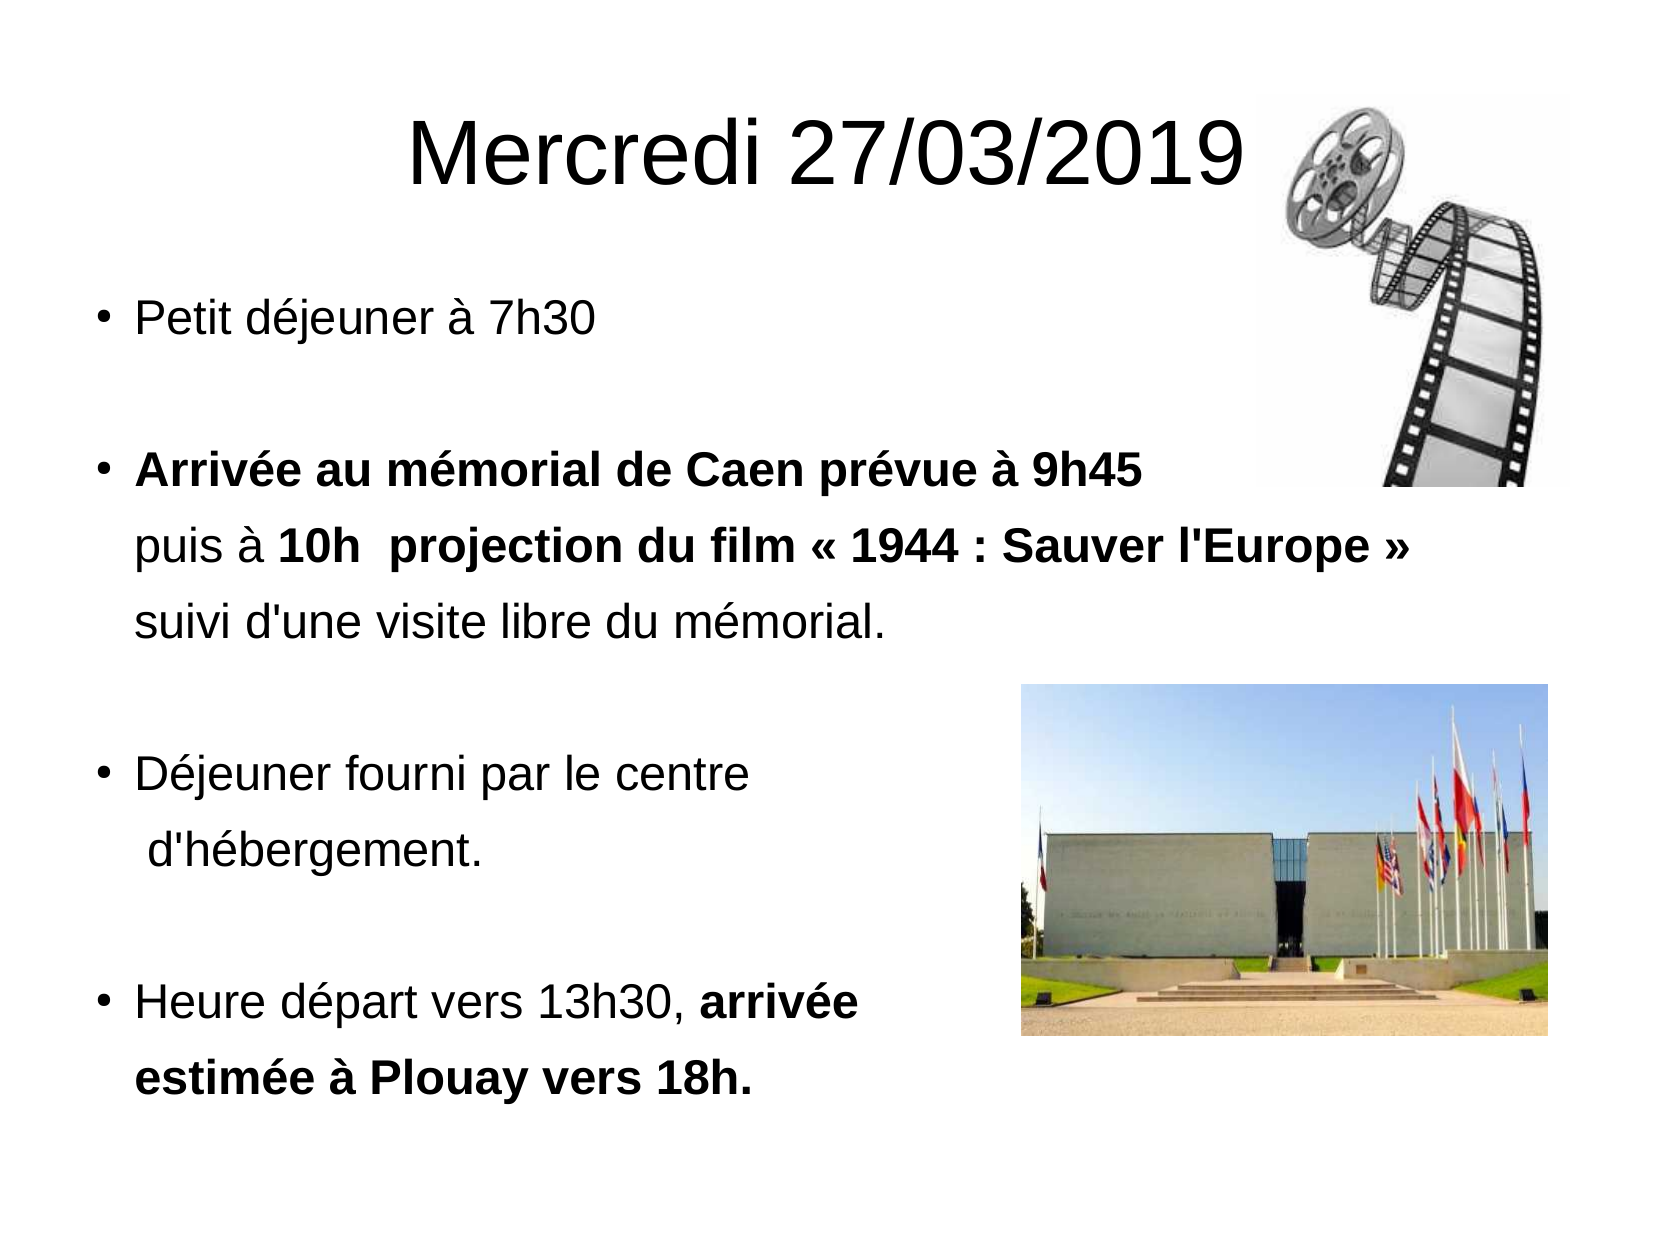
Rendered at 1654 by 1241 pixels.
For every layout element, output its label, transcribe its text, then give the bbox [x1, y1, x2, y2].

title Mercredi 27/03/2019 [82, 49, 1571, 257]
list Petit déjeuner à 7h30 Arrivée au mémorial de Caen prévue à 9h45 puis à 10h projection du film « 1944 : Sauver l'Europe » suivi d'une visite libre du mémorial. Déjeuner fourni par le centre d'hébergement. Heure départ vers 13h30, arrivée estimée à Plouay vers 18h. [82, 290, 1571, 1109]
picture [1256, 94, 1571, 487]
picture [1021, 684, 1548, 1036]
